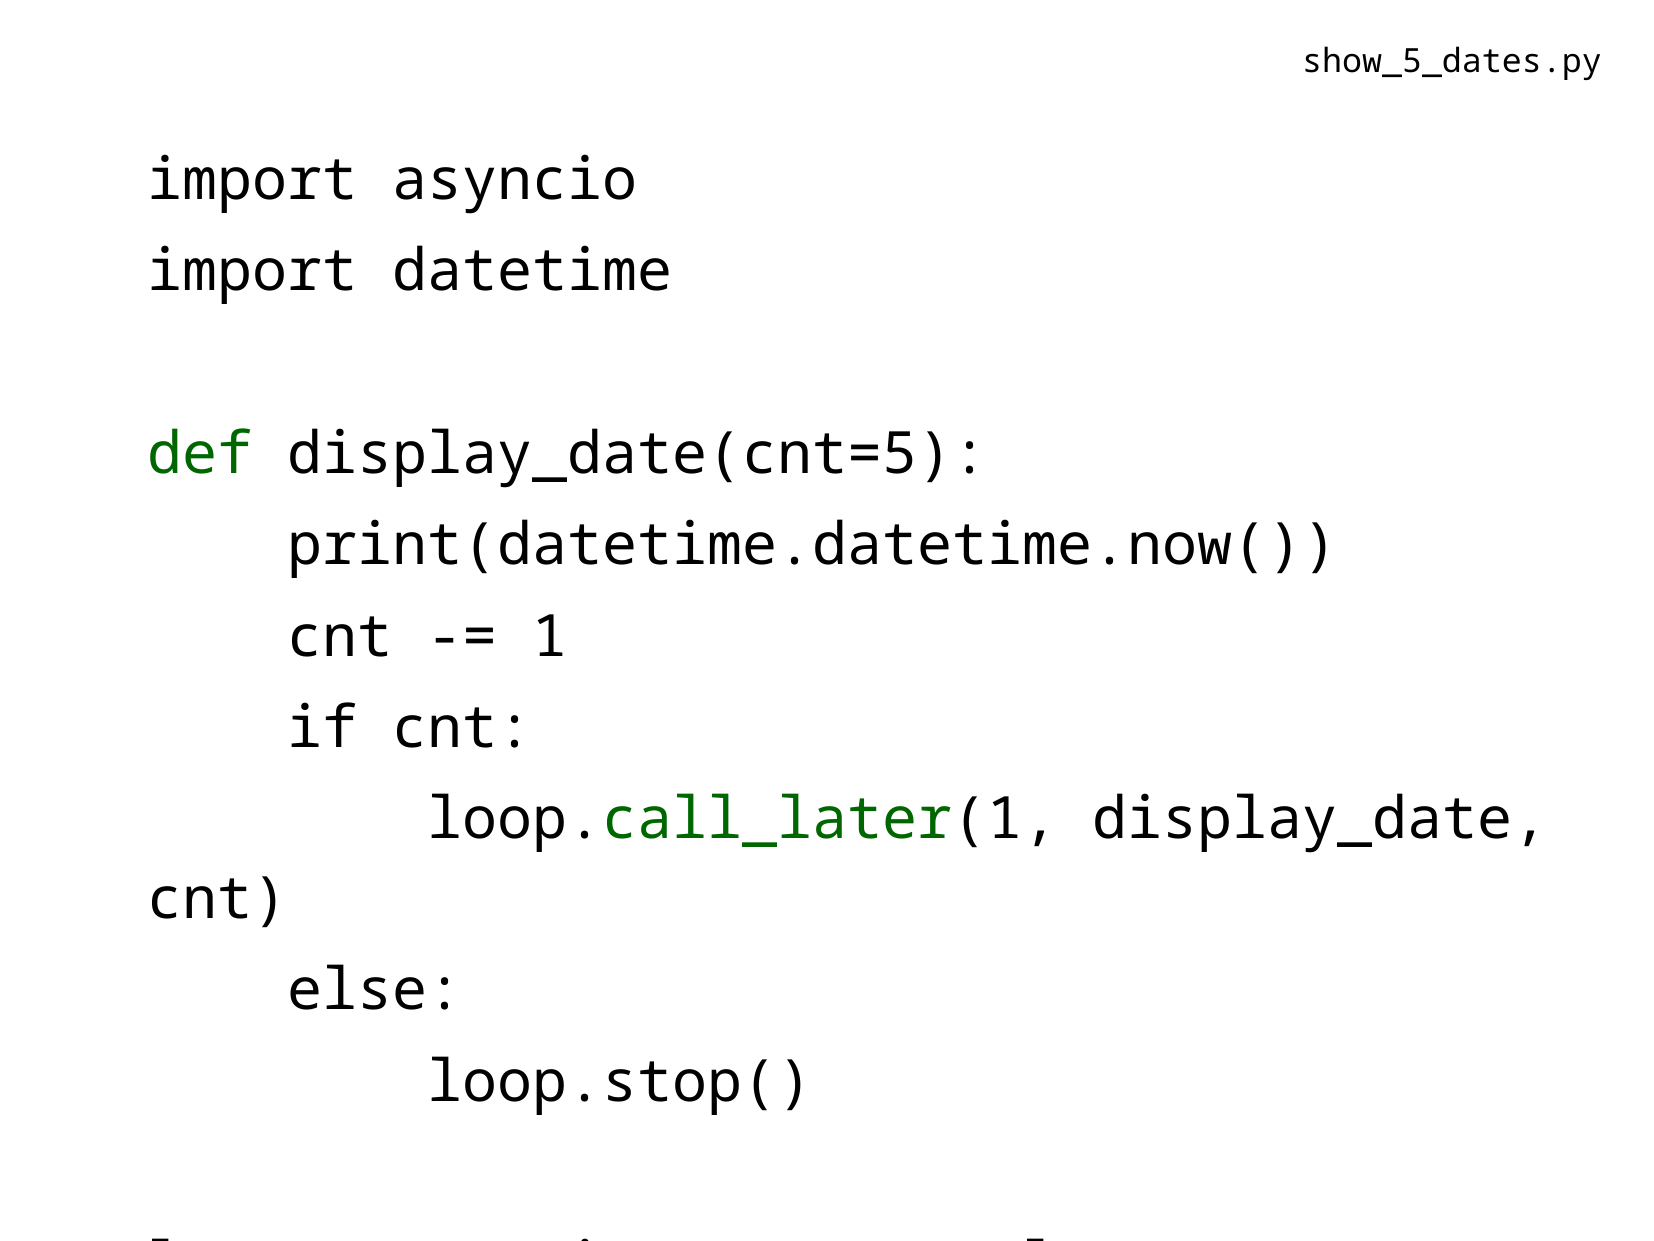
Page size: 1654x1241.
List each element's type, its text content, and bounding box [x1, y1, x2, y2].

text_box import asyncio import datetime def display_date(cnt=5): print(datetime.datetime.now()) cnt -= 1 if cnt: loop.call_later(1, display_date, cnt) else: loop.stop() loop = asyncio.get_event_loop() loop.call_soon(display_date) loop.run_forever() # interrupted by loop.stop() [132, 129, 1630, 1205]
text_box show_5_dates.py [1287, 29, 1633, 122]
